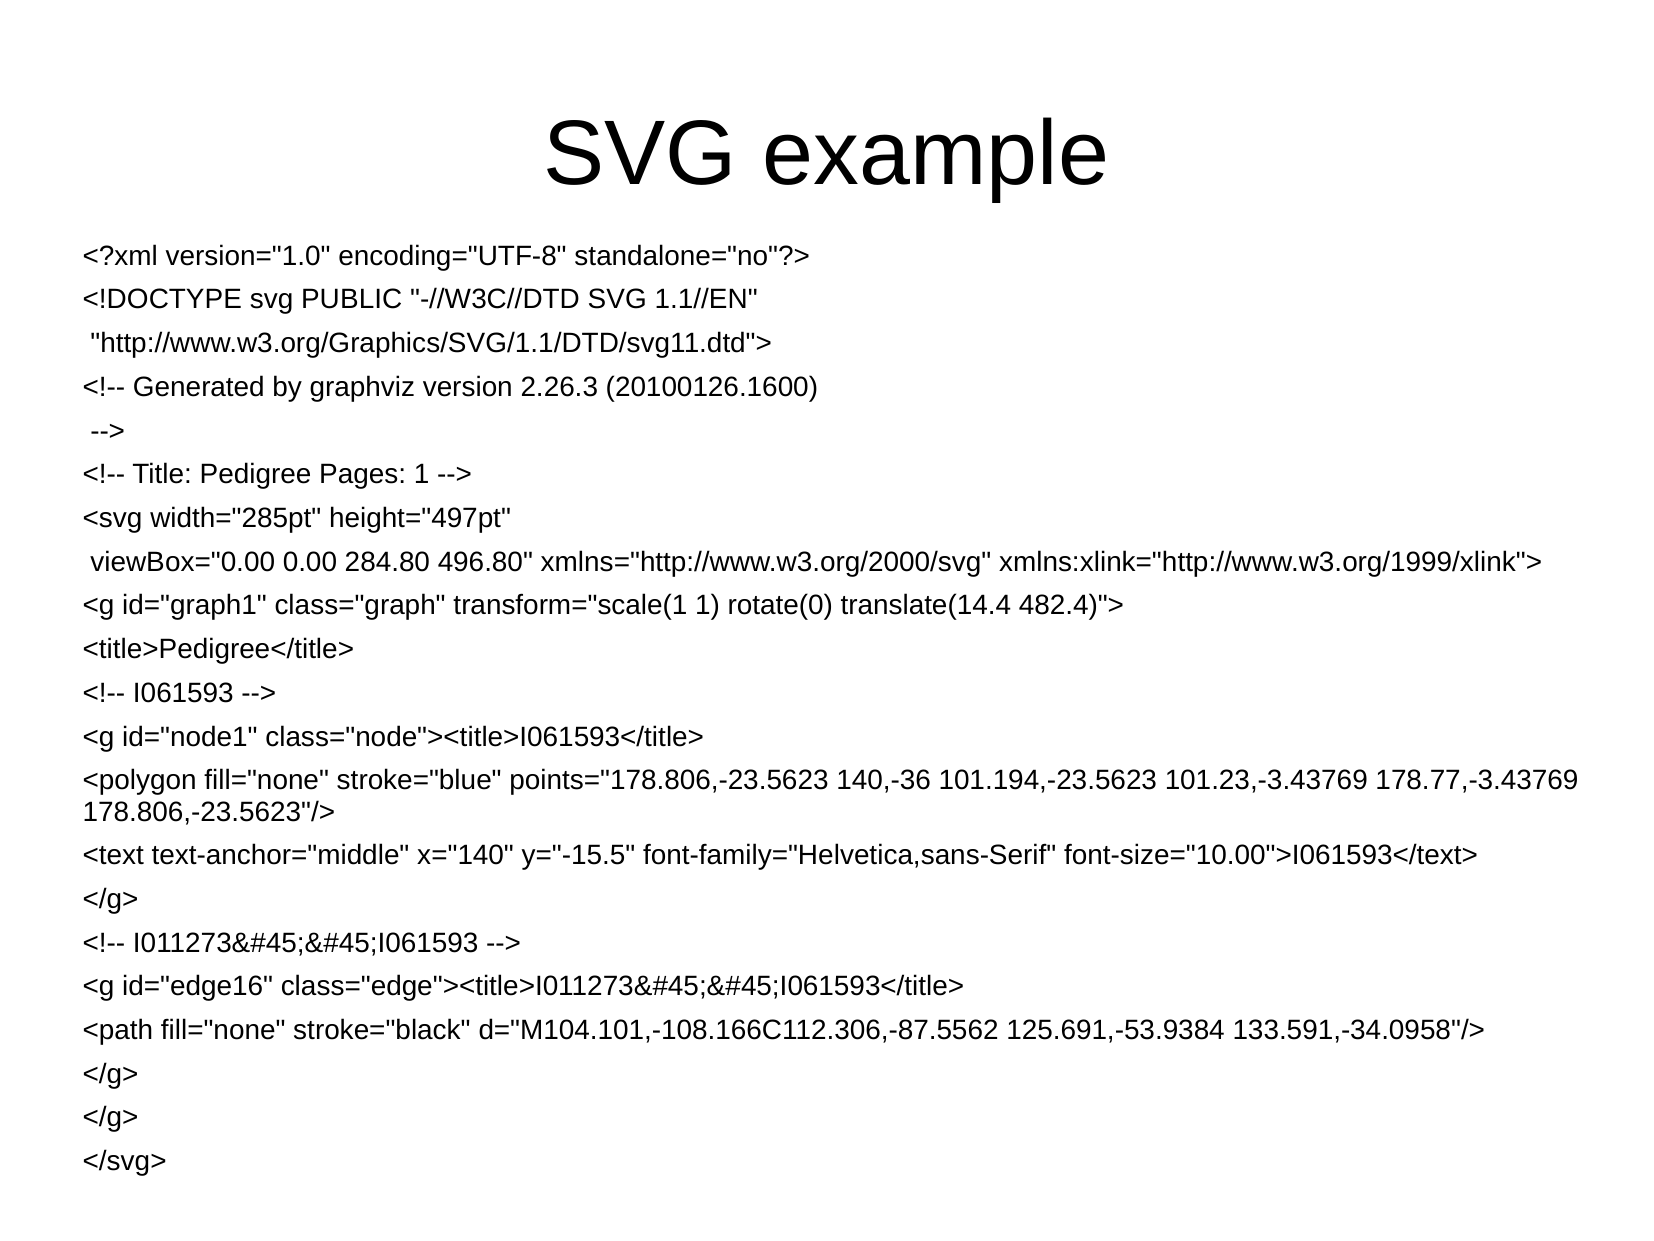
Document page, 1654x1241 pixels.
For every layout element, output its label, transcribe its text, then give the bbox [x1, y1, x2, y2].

title SVG example [82, 49, 1571, 240]
list <?xml version="1.0" encoding="UTF-8" standalone="no"?> <!DOCTYPE svg PUBLIC "-//W3C//DTD SVG 1.1//EN" "http://www.w3.org/Graphics/SVG/1.1/DTD/svg11.dtd"> <!-- Generated by graphviz version 2.26.3 (20100126.1600) --> <!-- Title: Pedigree Pages: 1 --> <svg width="285pt" height="497pt" viewBox="0.00 0.00 284.80 496.80" xmlns="http://www.w3.org/2000/svg" xmlns:xlink="http://www.w3.org/1999/xlink"> <g id="graph1" class="graph" transform="scale(1 1) rotate(0) translate(14.4 482.4)"> <title>Pedigree</title> <!-- I061593 --> <g id="node1" class="node"><title>I061593</title> <polygon fill="none" stroke="blue" points="178.806,-23.5623 140,-36 101.194,-23.5623 101.23,-3.43769 178.77,-3.43769 178.806,-23.5623"/> <text text-anchor="middle" x="140" y="-15.5" font-family="Helvetica,sans-Serif" font-size="10.00">I061593</text> </g> <!-- I011273&#45;&#45;I061593 --> <g id="edge16" class="edge"><title>I011273&#45;&#45;I061593</title> <path fill="none" stroke="black" d="M104.101,-108.166C112.306,-87.5562 125.691,-53.9384 133.591,-34.0958"/> </g> </g> </svg> [82, 240, 1591, 1180]
